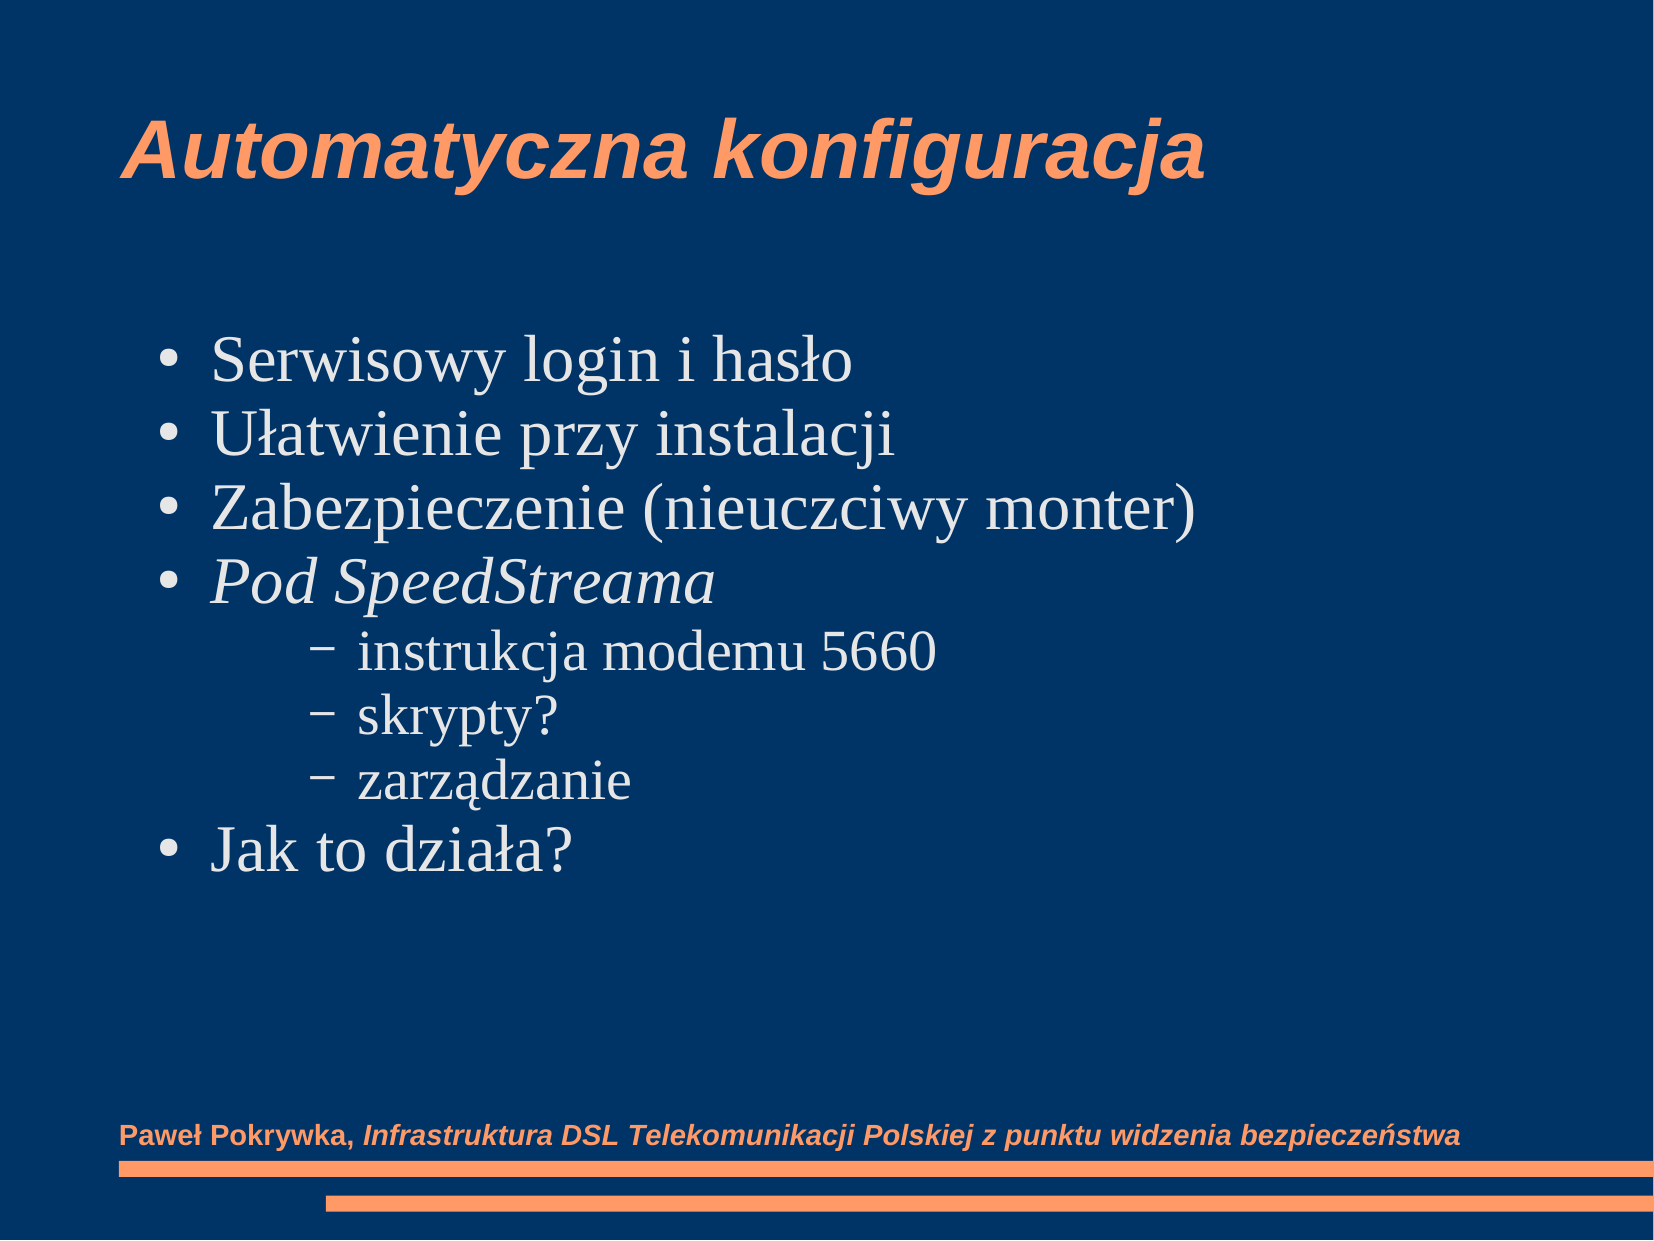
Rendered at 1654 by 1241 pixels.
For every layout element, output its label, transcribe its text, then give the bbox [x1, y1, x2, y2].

title Automatyczna konfiguracja [121, 46, 1534, 254]
text_box Paweł Pokrywka, Infrastruktura DSL Telekomunikacji Polskiej z punktu widzenia bezpieczeństwa [104, 1111, 1623, 1160]
list Serwisowy login i hasło Ułatwienie przy instalacji Zabezpieczenie (nieuczciwy monter) Pod SpeedStreama instrukcja modemu 5660 skrypty? zarządzanie Jak to działa? [121, 322, 1561, 1111]
